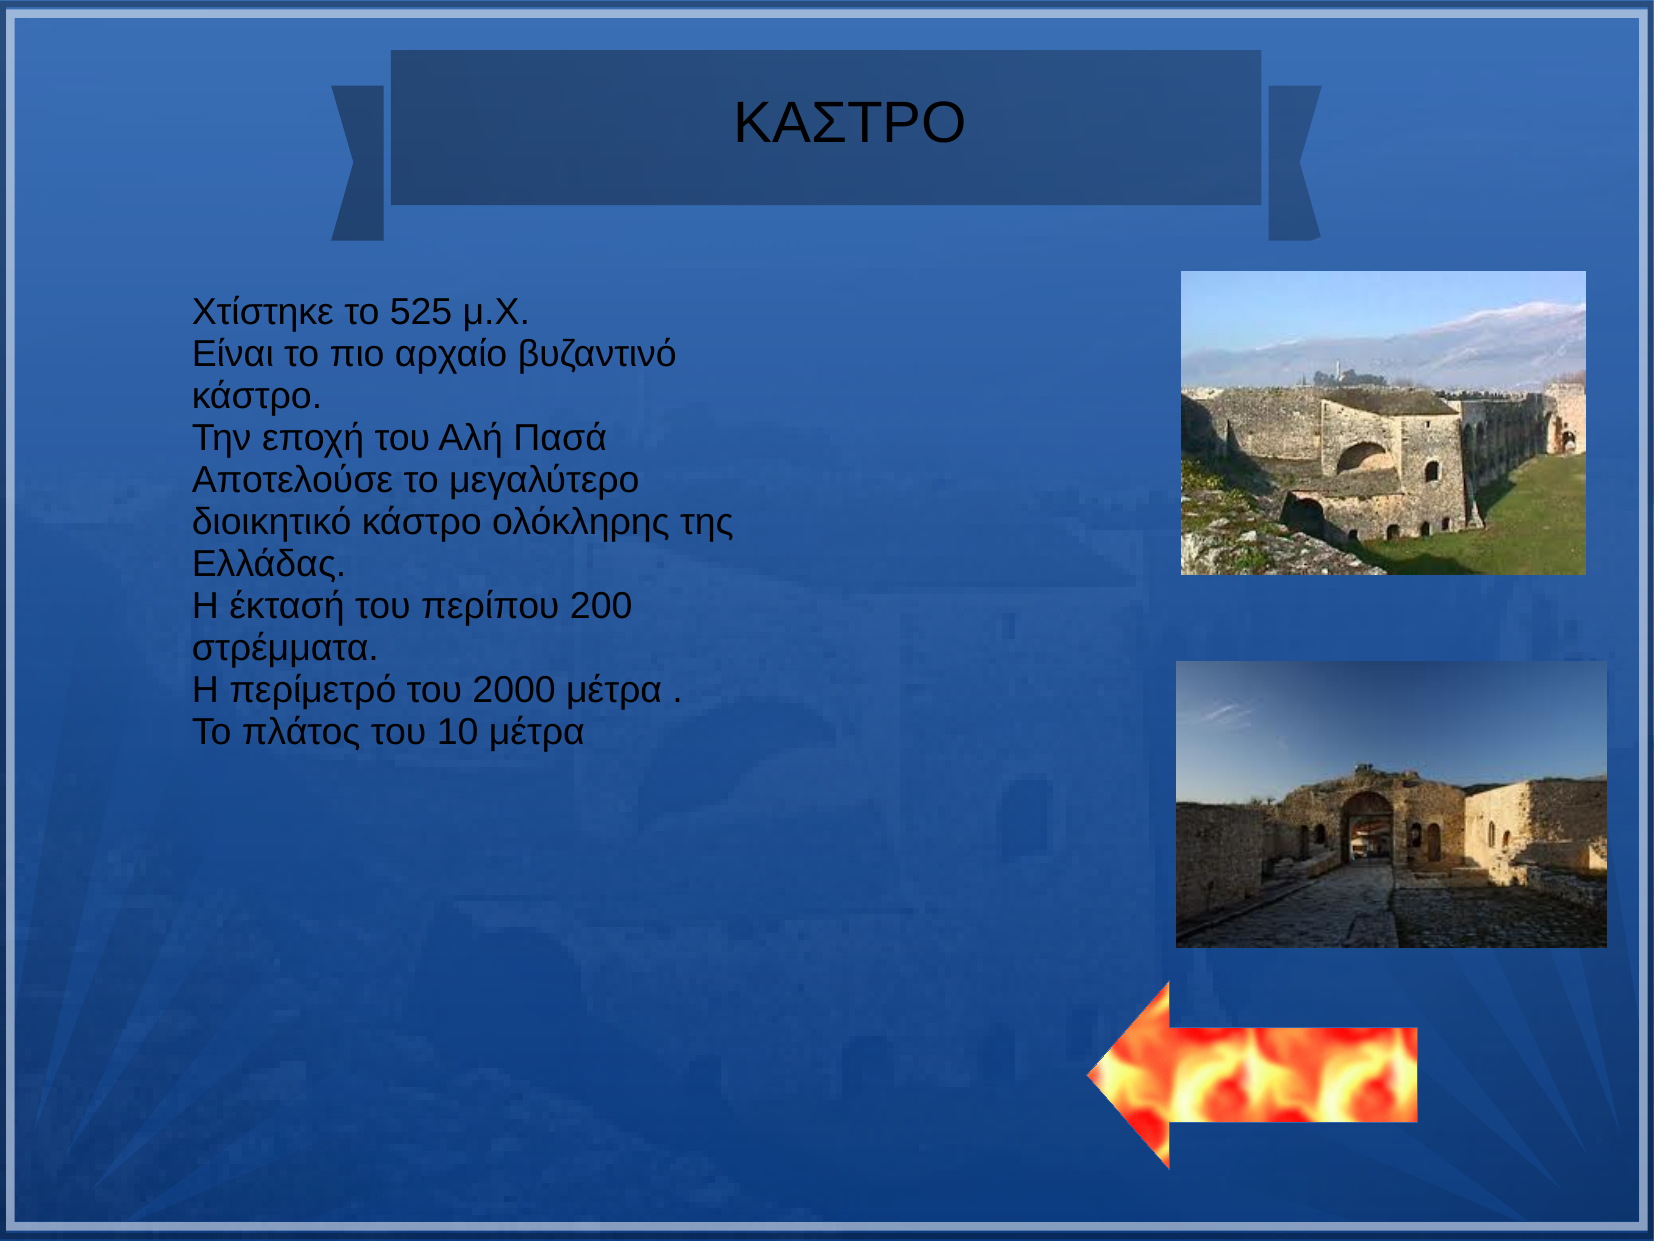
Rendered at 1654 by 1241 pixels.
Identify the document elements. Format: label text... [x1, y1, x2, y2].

picture [1181, 271, 1586, 575]
text_box ΚΑΣΤΡΟ [425, 82, 1276, 163]
picture [1176, 661, 1607, 948]
text_box Χτίστηκε το 525 μ.Χ. Είναι το πιο αρχαίο βυζαντινό κάστρο. Την εποχή του Αλή Πασά Αποτελούσε το μεγαλύτερο διοικητικό κάστρο ολόκληρης της Ελλάδας. Η έκτασή του περίπου 200 στρέμματα. Η περίμετρό του 2000 μέτρα . Το πλάτος του 10 μέτρα [177, 283, 815, 761]
text_box [1086, 980, 1418, 1170]
